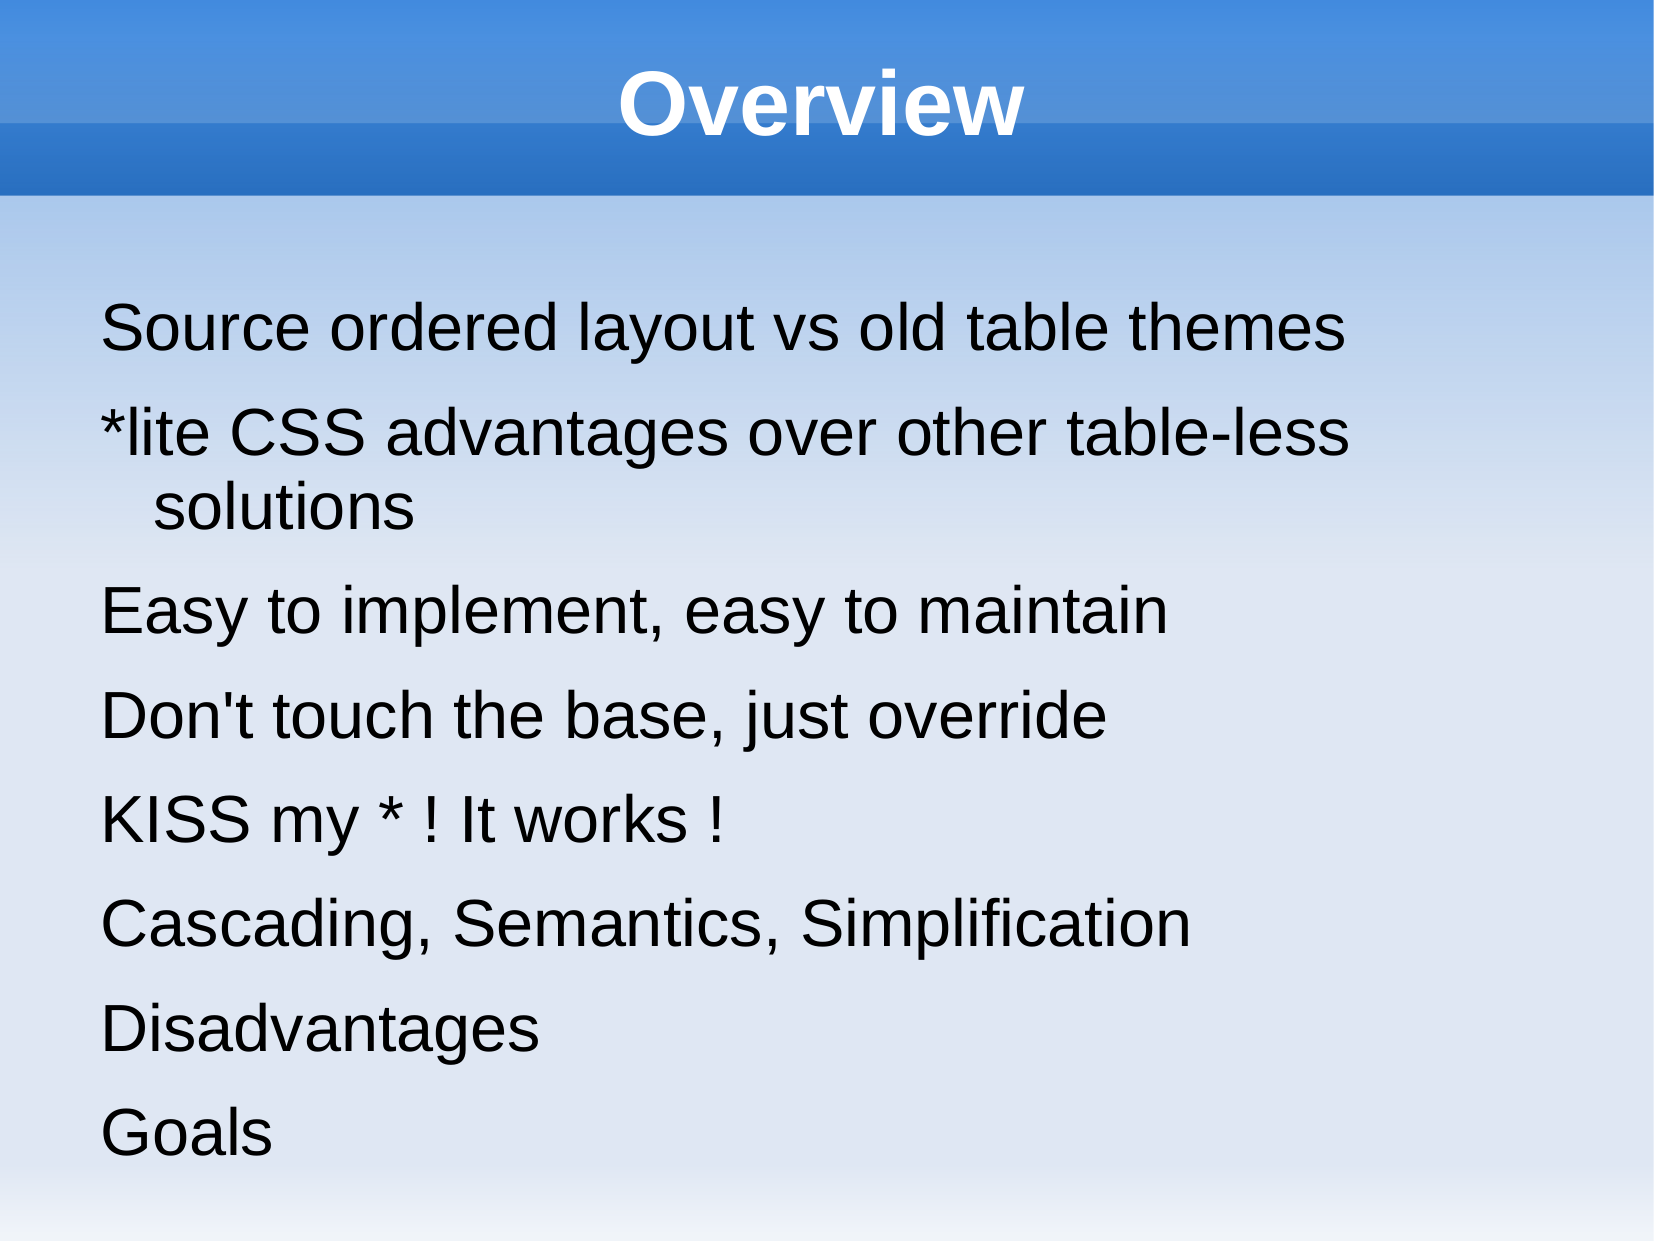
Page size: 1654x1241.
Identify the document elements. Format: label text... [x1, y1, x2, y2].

title Overview [76, 7, 1565, 200]
picture [0, 0, 1654, 1241]
list Source ordered layout vs old table themes *lite CSS advantages over other table-less solutions Easy to implement, easy to maintain Don't touch the base, just override KISS my * ! It works ! Cascading, Semantics, Simplification Disadvantages Goals [82, 290, 1571, 1170]
